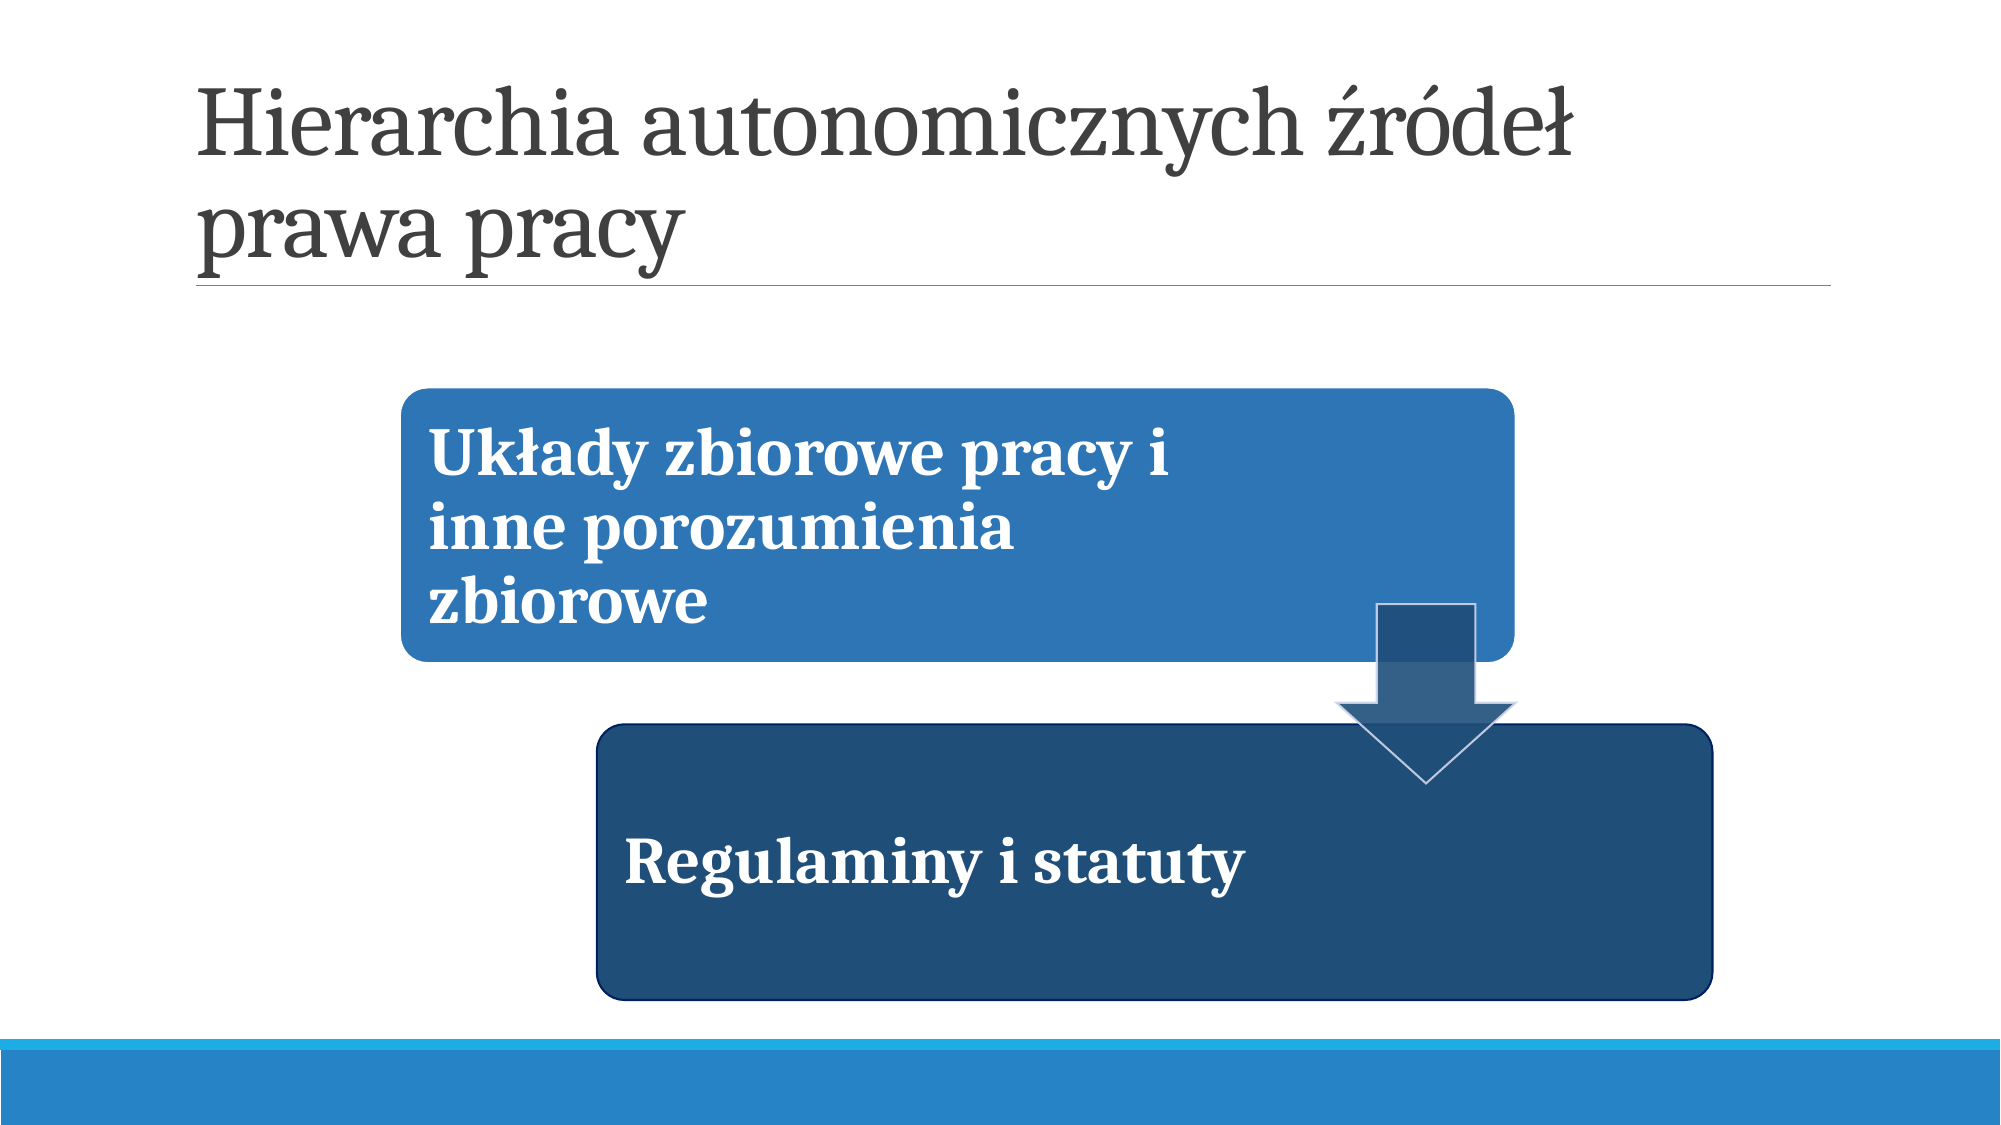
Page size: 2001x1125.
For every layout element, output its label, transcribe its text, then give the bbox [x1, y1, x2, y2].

text_box Regulaminy i statuty [596, 724, 1713, 1000]
title Hierarchia autonomicznych źródeł prawa pracy [180, 47, 1831, 286]
text_box Układy zbiorowe pracy i inne porozumienia zbiorowe [399, 387, 1516, 664]
text_box [1336, 604, 1516, 784]
